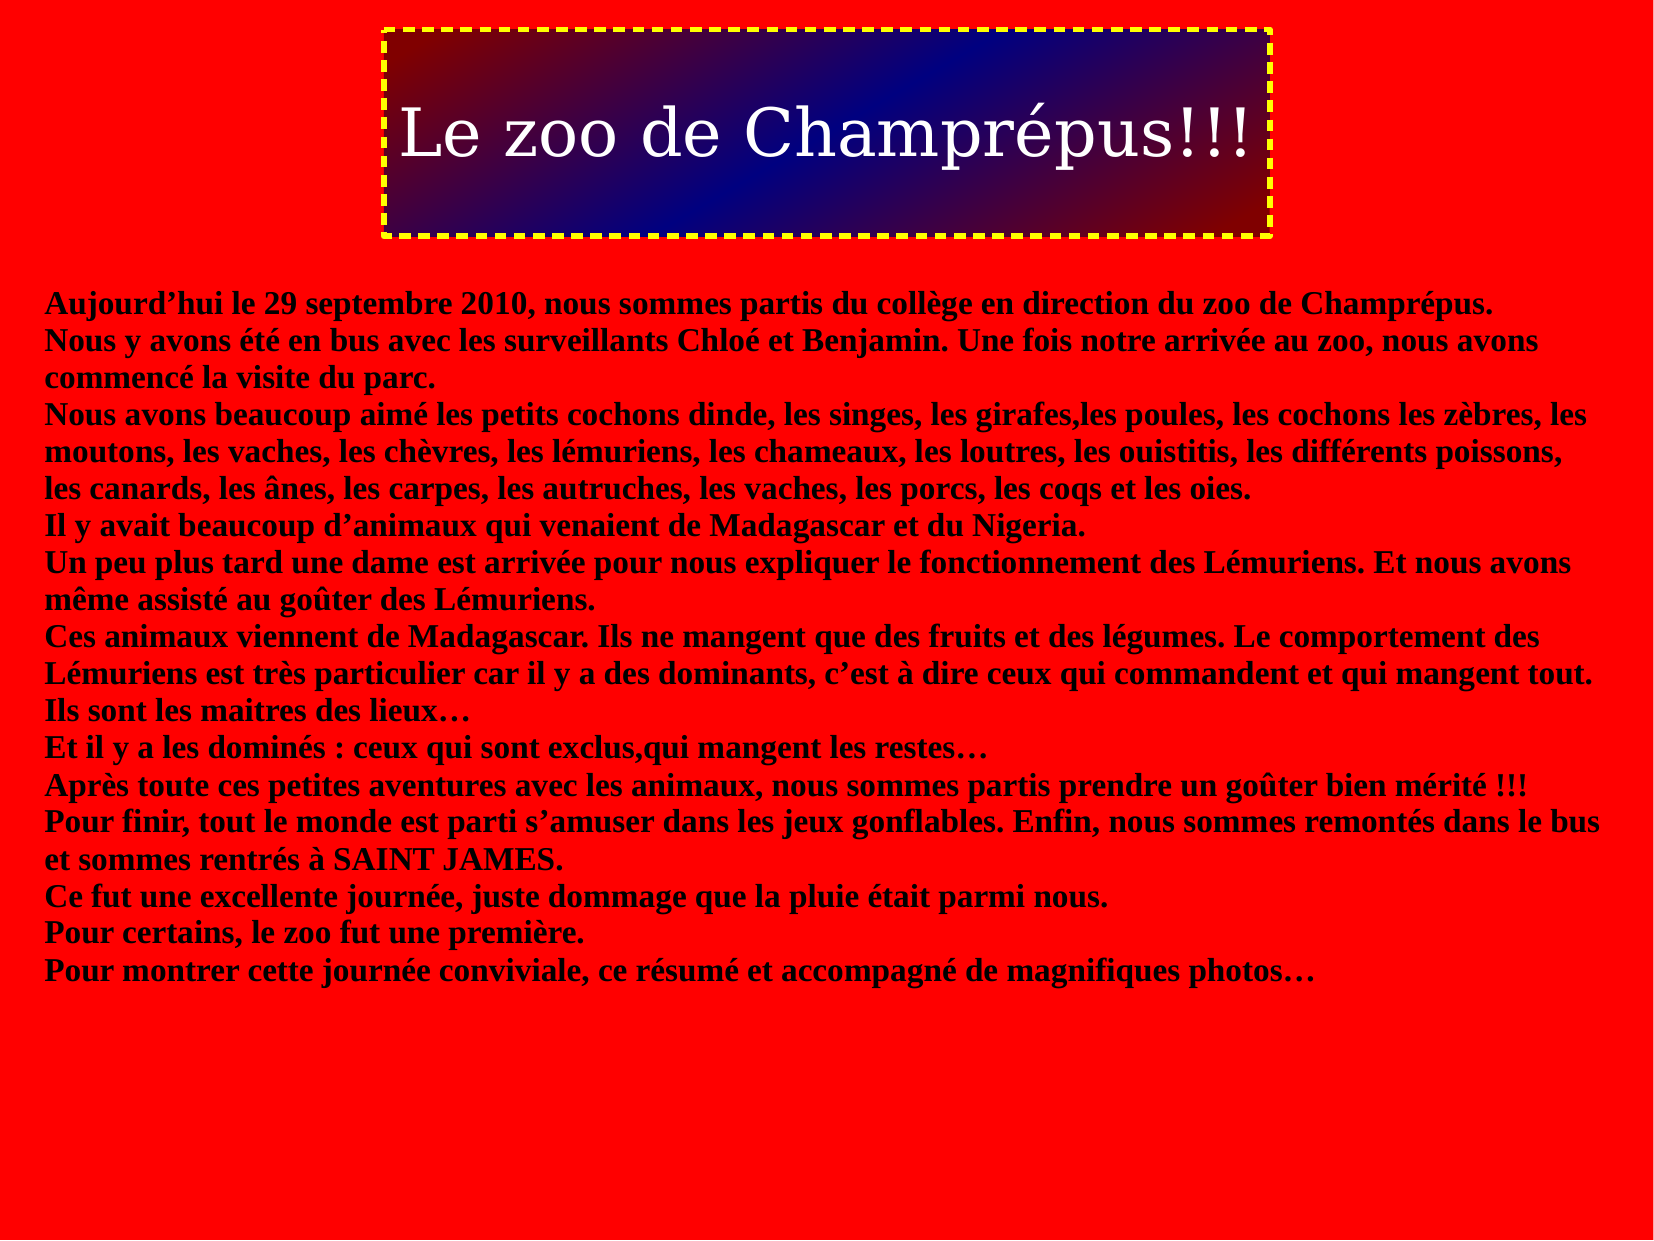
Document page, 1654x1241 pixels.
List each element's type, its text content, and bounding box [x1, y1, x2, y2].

text_box Le zoo de Champrépus!!! [383, 29, 1270, 237]
text_box Aujourd’hui le 29 septembre 2010, nous sommes partis du collège en direction du zoo de Champrépus. Nous y avons été en bus avec les surveillants Chloé et Benjamin. Une fois notre arrivée au zoo, nous avons commencé la visite du parc. Nous avons beaucoup aimé les petits cochons dinde, les singes, les girafes,les poules, les cochons les zèbres, les moutons, les vaches, les chèvres, les lémuriens, les chameaux, les loutres, les ouistitis, les différents poissons, les canards, les ânes, les carpes, les autruches, les vaches, les porcs, les coqs et les oies. Il y avait beaucoup d’animaux qui venaient de Madagascar et du Nigeria. Un peu plus tard une dame est arrivée pour nous expliquer le fonctionnement des Lémuriens. Et nous avons même assisté au goûter des Lémuriens. Ces animaux viennent de Madagascar. Ils ne mangent que des fruits et des légumes. Le comportement des Lémuriens est très particulier car il y a des dominants, c’est à dire ceux qui commandent et qui mangent tout. Ils sont les maitres des lieux… Et il y a les dominés : ceux qui sont exclus,qui mangent les restes… Après toute ces petites aventures avec les animaux, nous sommes partis prendre un goûter bien mérité !!! Pour finir, tout le monde est parti s’amuser dans les jeux gonflables. Enfin, nous sommes remontés dans le bus et sommes rentrés à SAINT JAMES. Ce fut une excellente journée, juste dommage que la pluie était parmi nous. Pour certains, le zoo fut une première. Pour montrer cette journée conviviale, ce résumé et accompagné de magnifiques photos… [29, 277, 1625, 1010]
